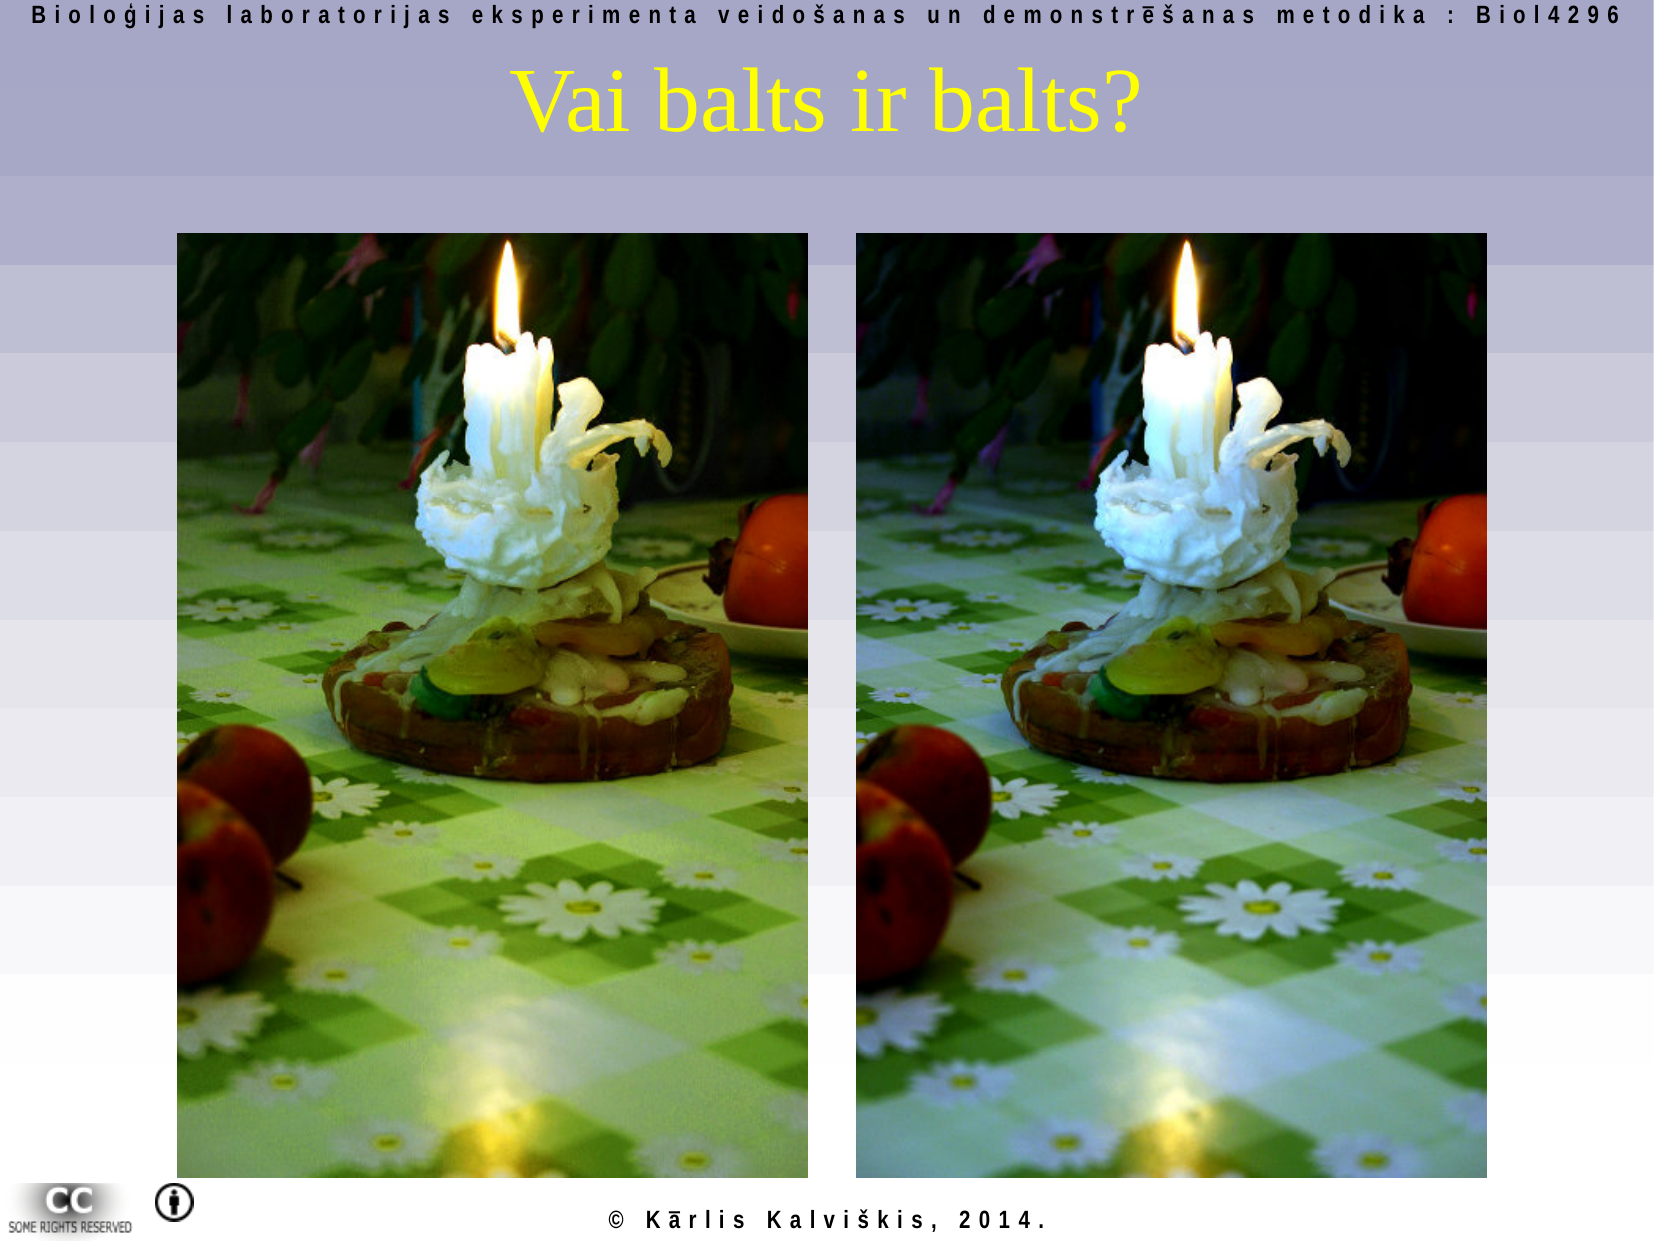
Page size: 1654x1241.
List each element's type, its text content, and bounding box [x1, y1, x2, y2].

title Vai balts ir balts? [29, 49, 1625, 296]
picture [0, 0, 1654, 1241]
